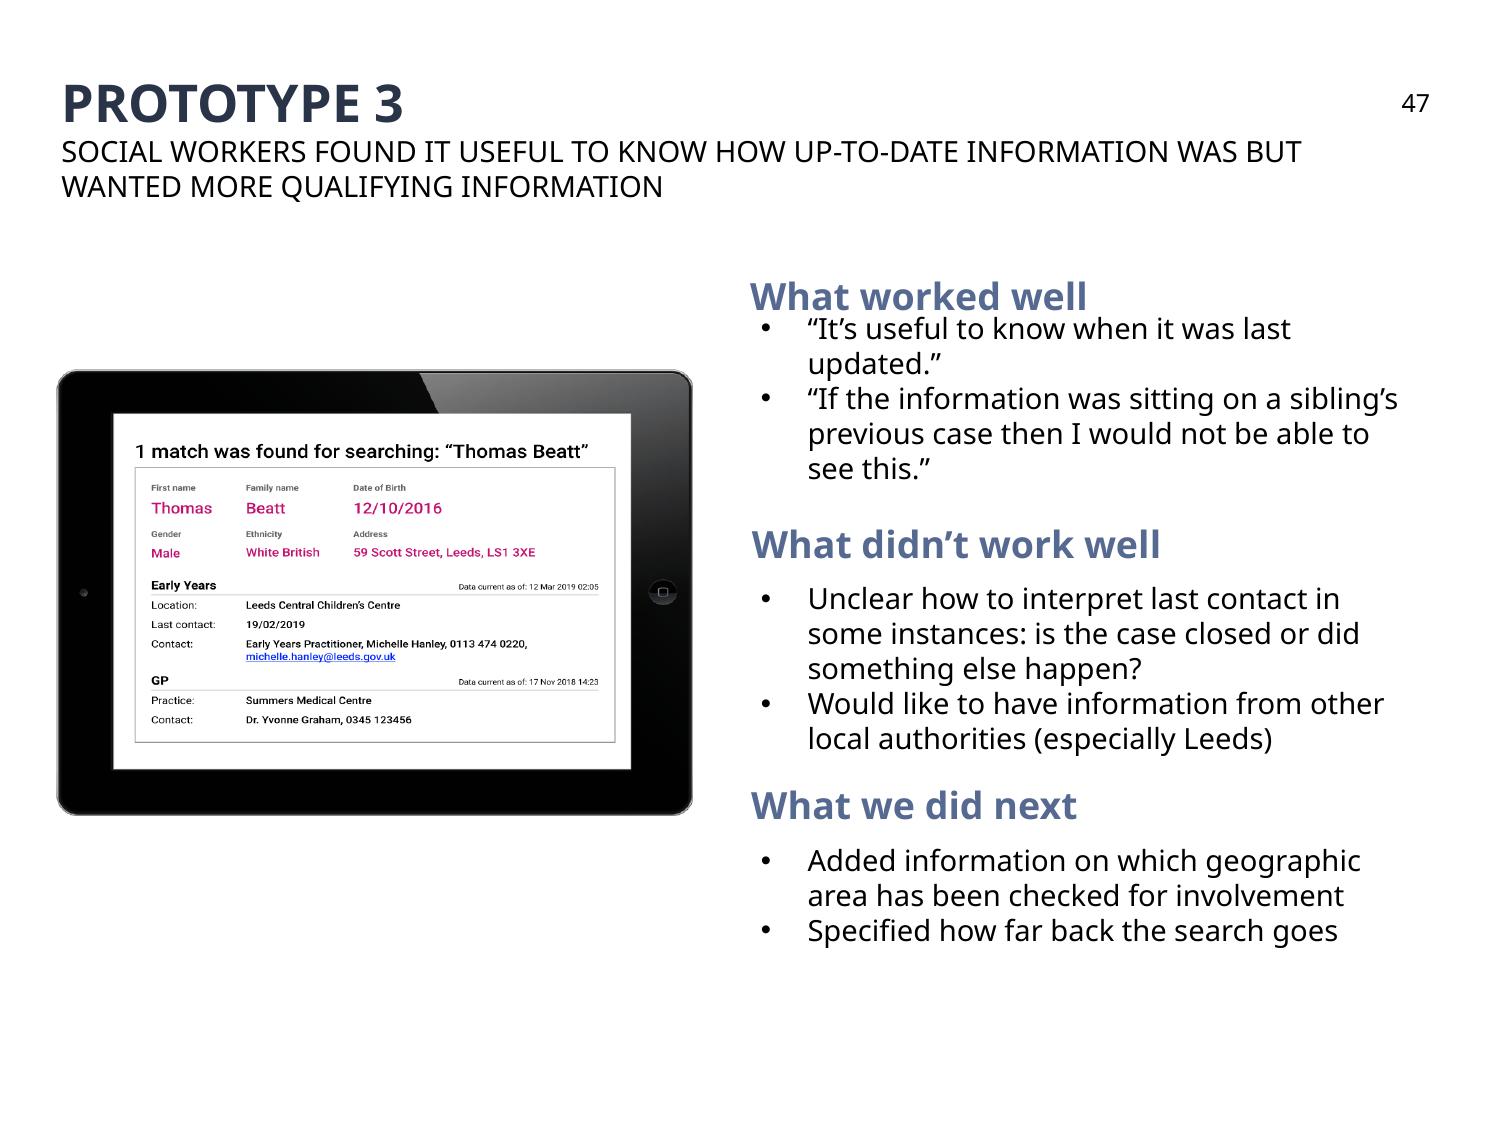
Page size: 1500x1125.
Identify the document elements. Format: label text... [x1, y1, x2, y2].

text_box Unclear how to interpret last contact in some instances: is the case closed or did something else happen? Would like to have information from other local authorities (especially Leeds) [745, 589, 1415, 747]
text_box What worked well [749, 272, 1471, 393]
text_box PROTOTYPE 3 SOCIAL WORKERS FOUND IT USEFUL TO KNOW HOW UP-TO-DATE INFORMATION WAS BUT WANTED MORE QUALIFYING INFORMATION [61, 70, 1379, 263]
text_box What didn’t work well [736, 423, 1455, 606]
slide_number <number> [1388, 87, 1431, 148]
text_box “It’s useful to know when it was last updated.” “If the information was sitting on a sibling’s previous case then I would not be able to see this.” [745, 339, 1415, 496]
picture [54, 369, 693, 816]
text_box What we did next [736, 685, 1455, 867]
text_box Added information on which geographic area has been checked for involvement Specified how far back the search goes [745, 867, 1415, 974]
